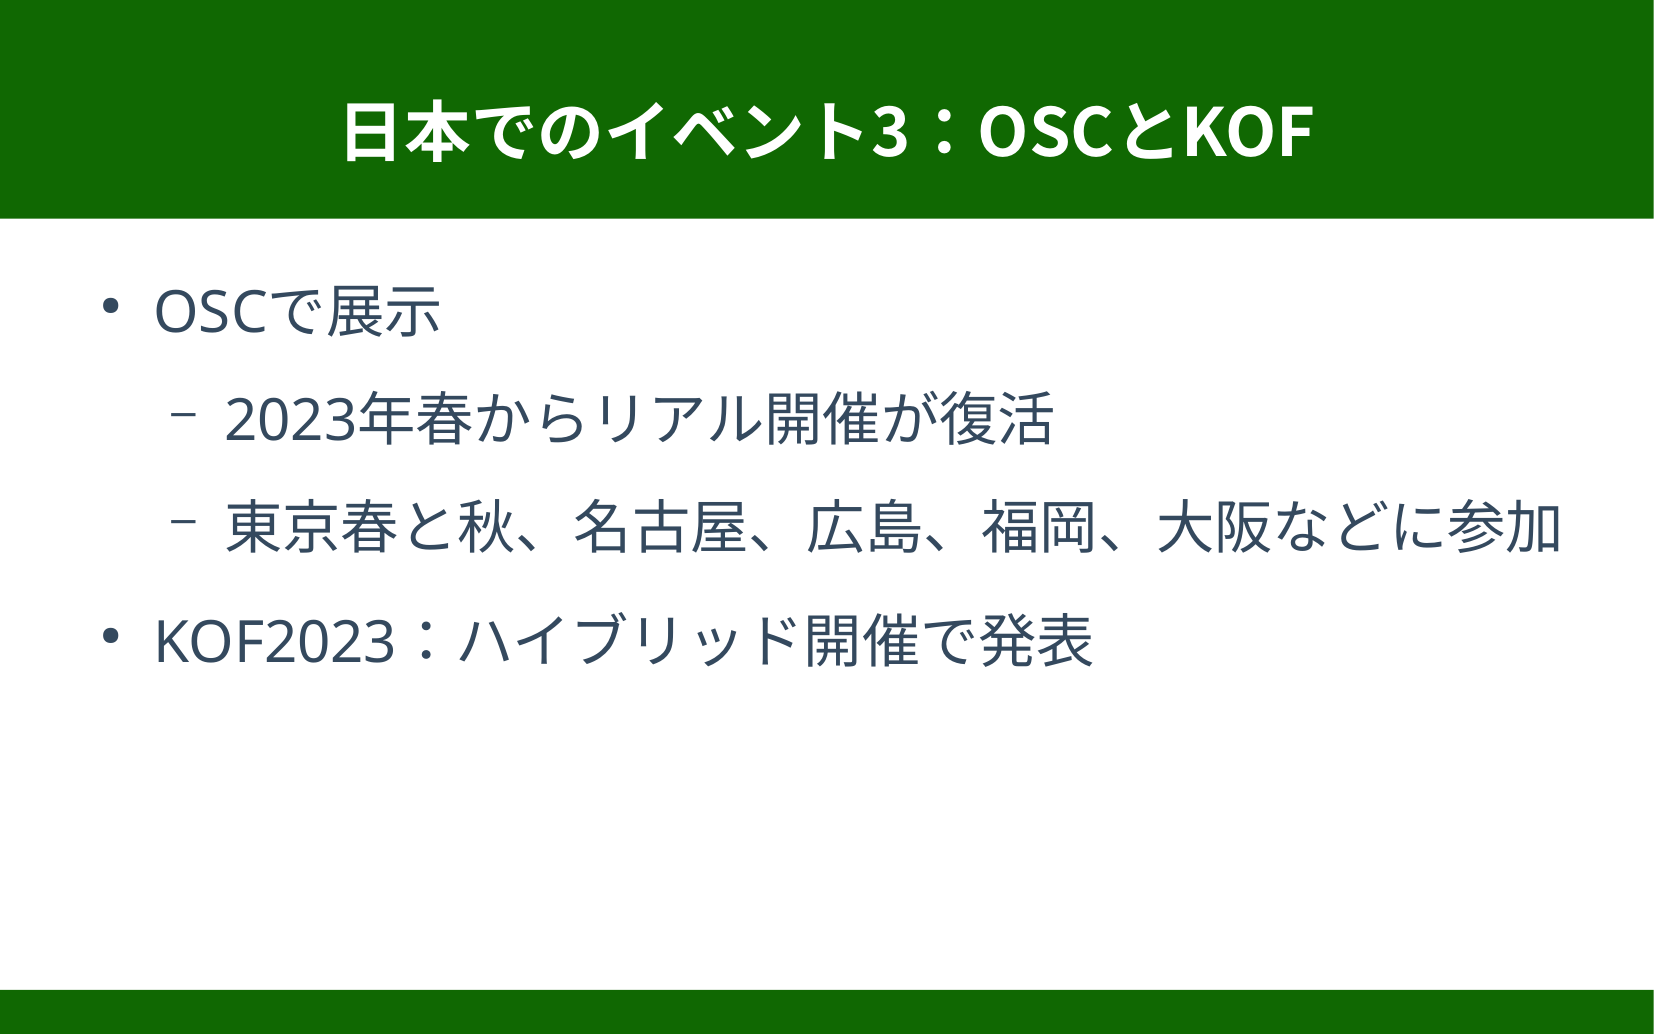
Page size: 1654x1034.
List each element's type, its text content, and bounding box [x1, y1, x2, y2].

list OSCで展示 2023年春からリアル開催が復活 東京春と秋、名古屋、広島、福岡、大阪などに参加 KOF2023：ハイブリッド開催で発表 [82, 265, 1571, 957]
title 日本でのイベント3：OSCとKOF [82, 41, 1571, 214]
